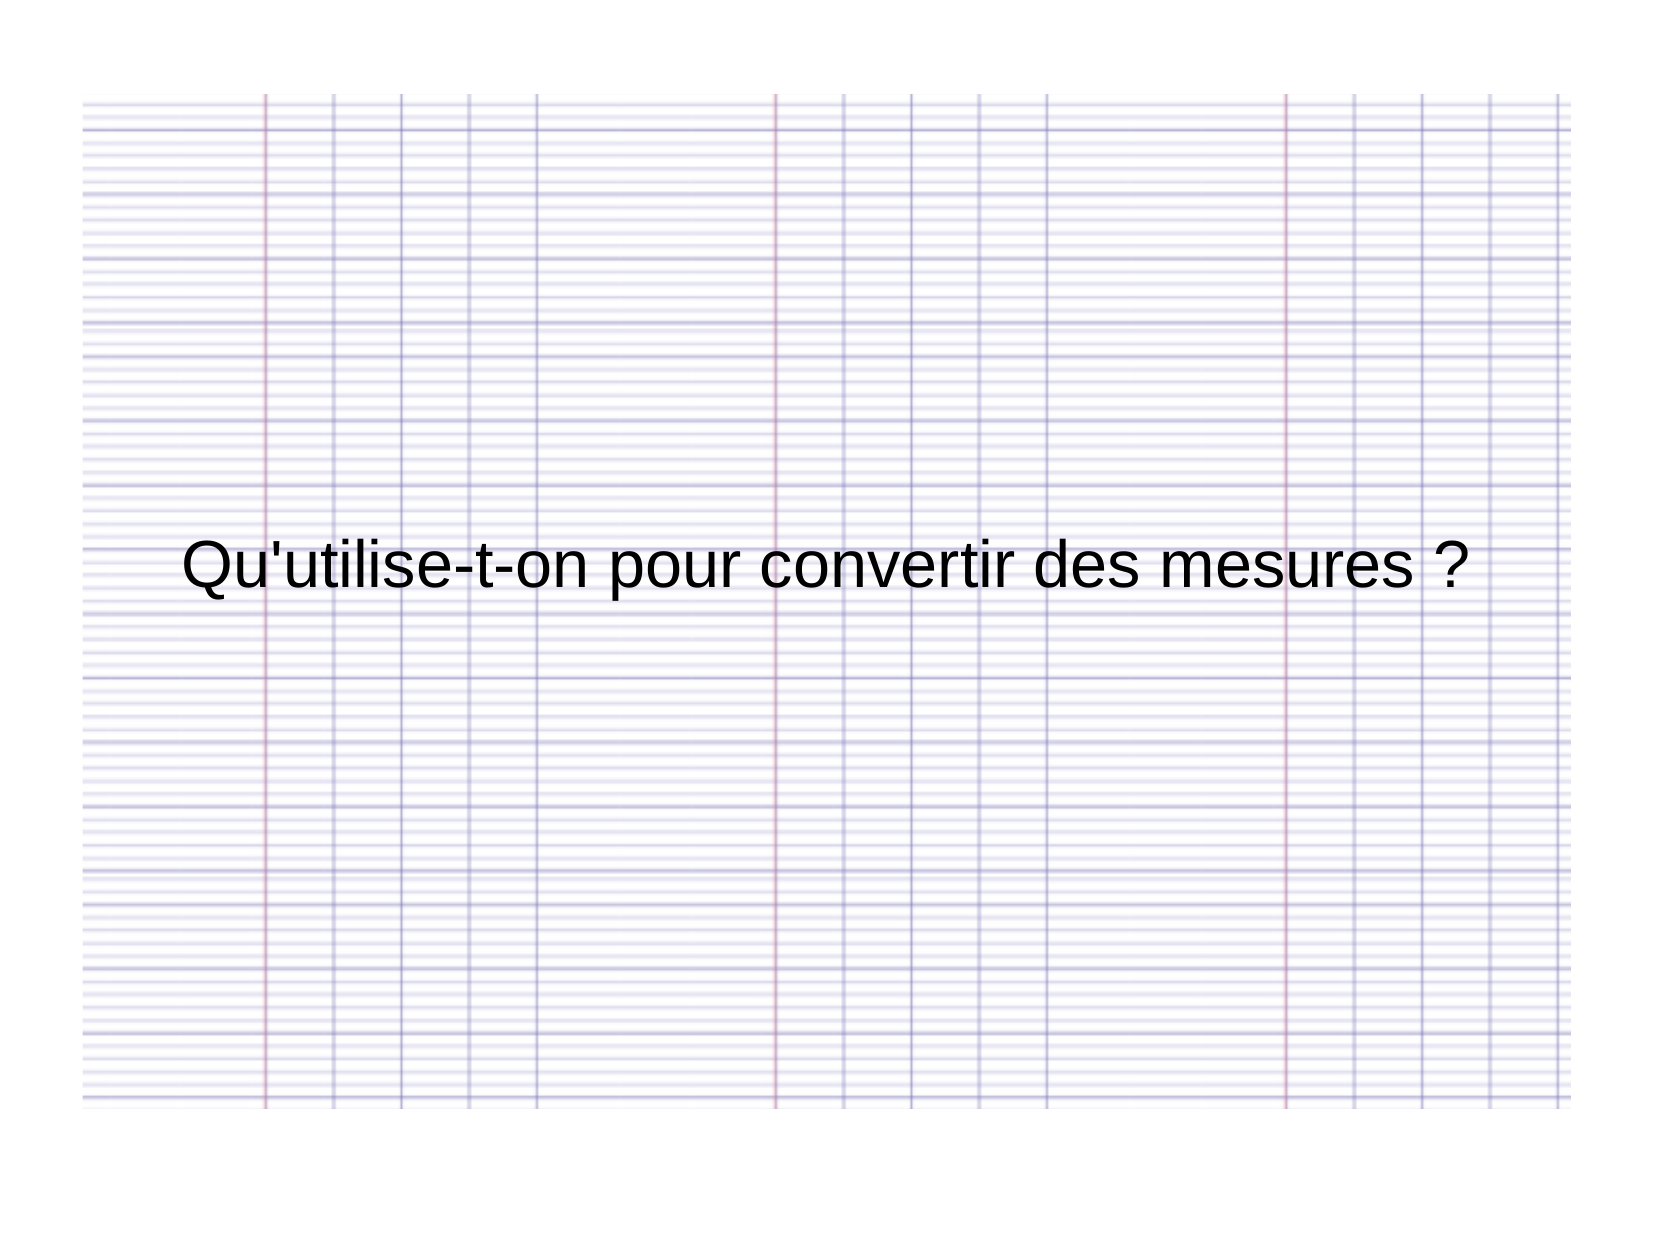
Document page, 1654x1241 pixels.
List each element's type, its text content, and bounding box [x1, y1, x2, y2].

subtitle Qu'utilise-t-on pour convertir des mesures ? [82, 94, 1571, 1109]
